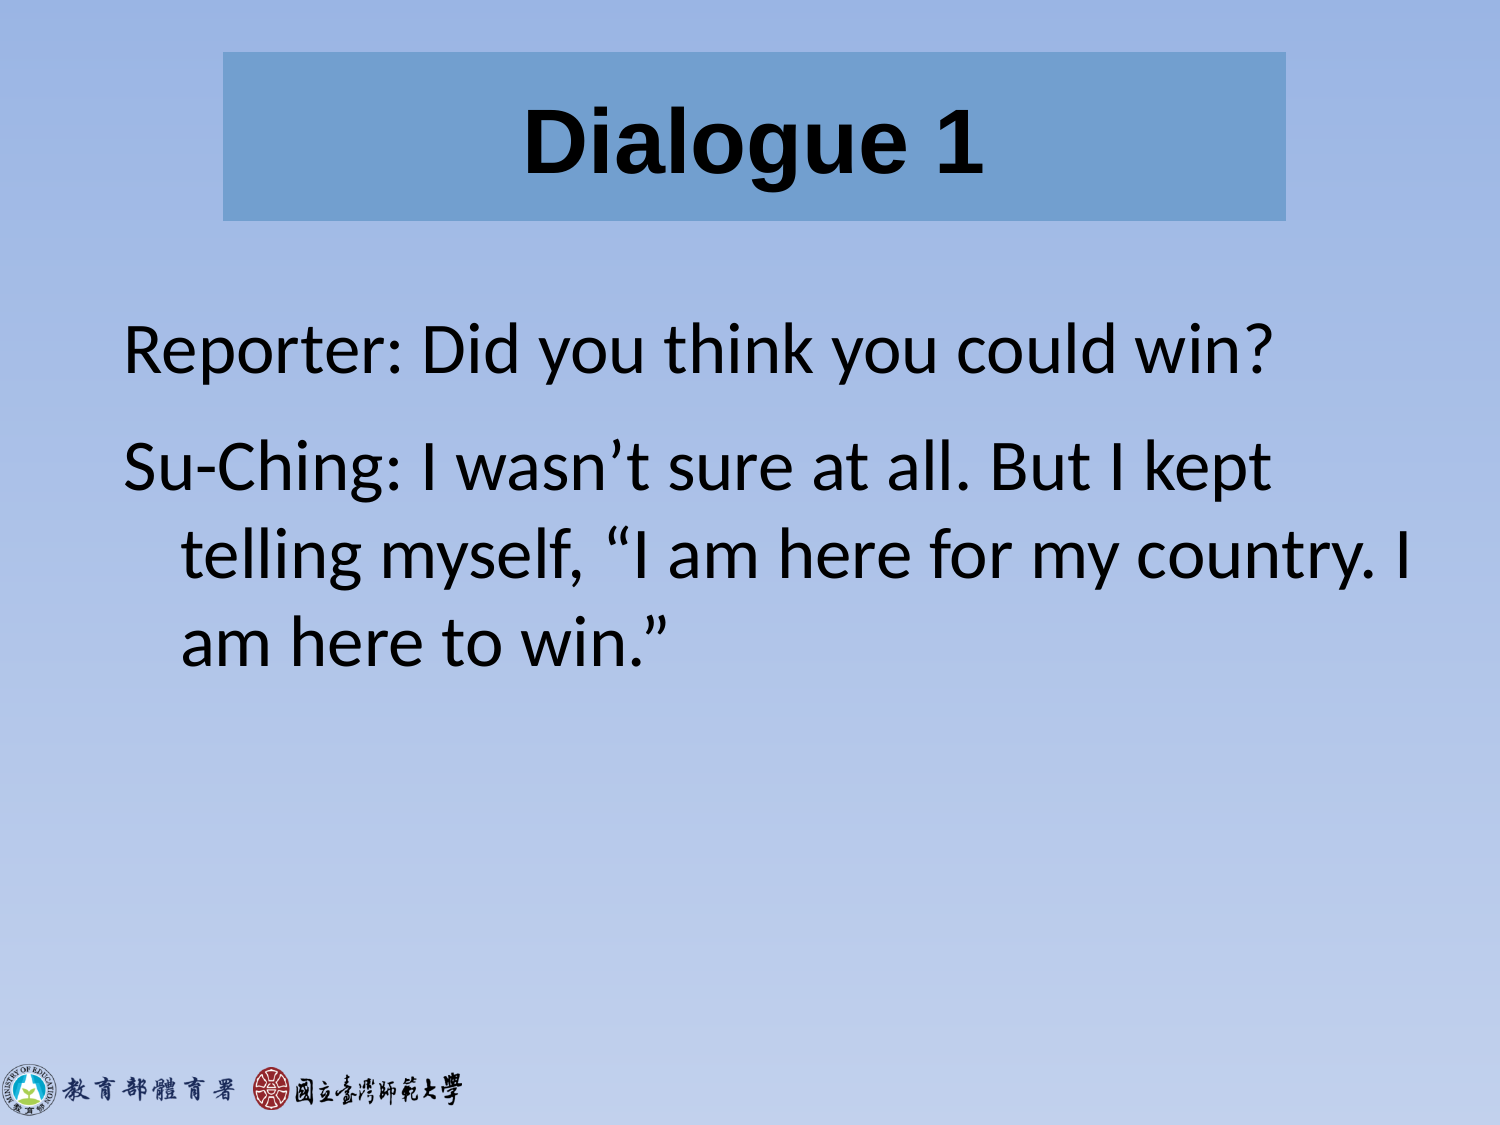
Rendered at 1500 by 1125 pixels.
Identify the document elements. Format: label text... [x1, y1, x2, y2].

title Dialogue 1 [79, 42, 1430, 231]
list Reporter: Did you think you could win? Su-Ching: I wasn’t sure at all. But I kept telling myself, “I am here for my country. I am here to win.” [52, 293, 1480, 1050]
